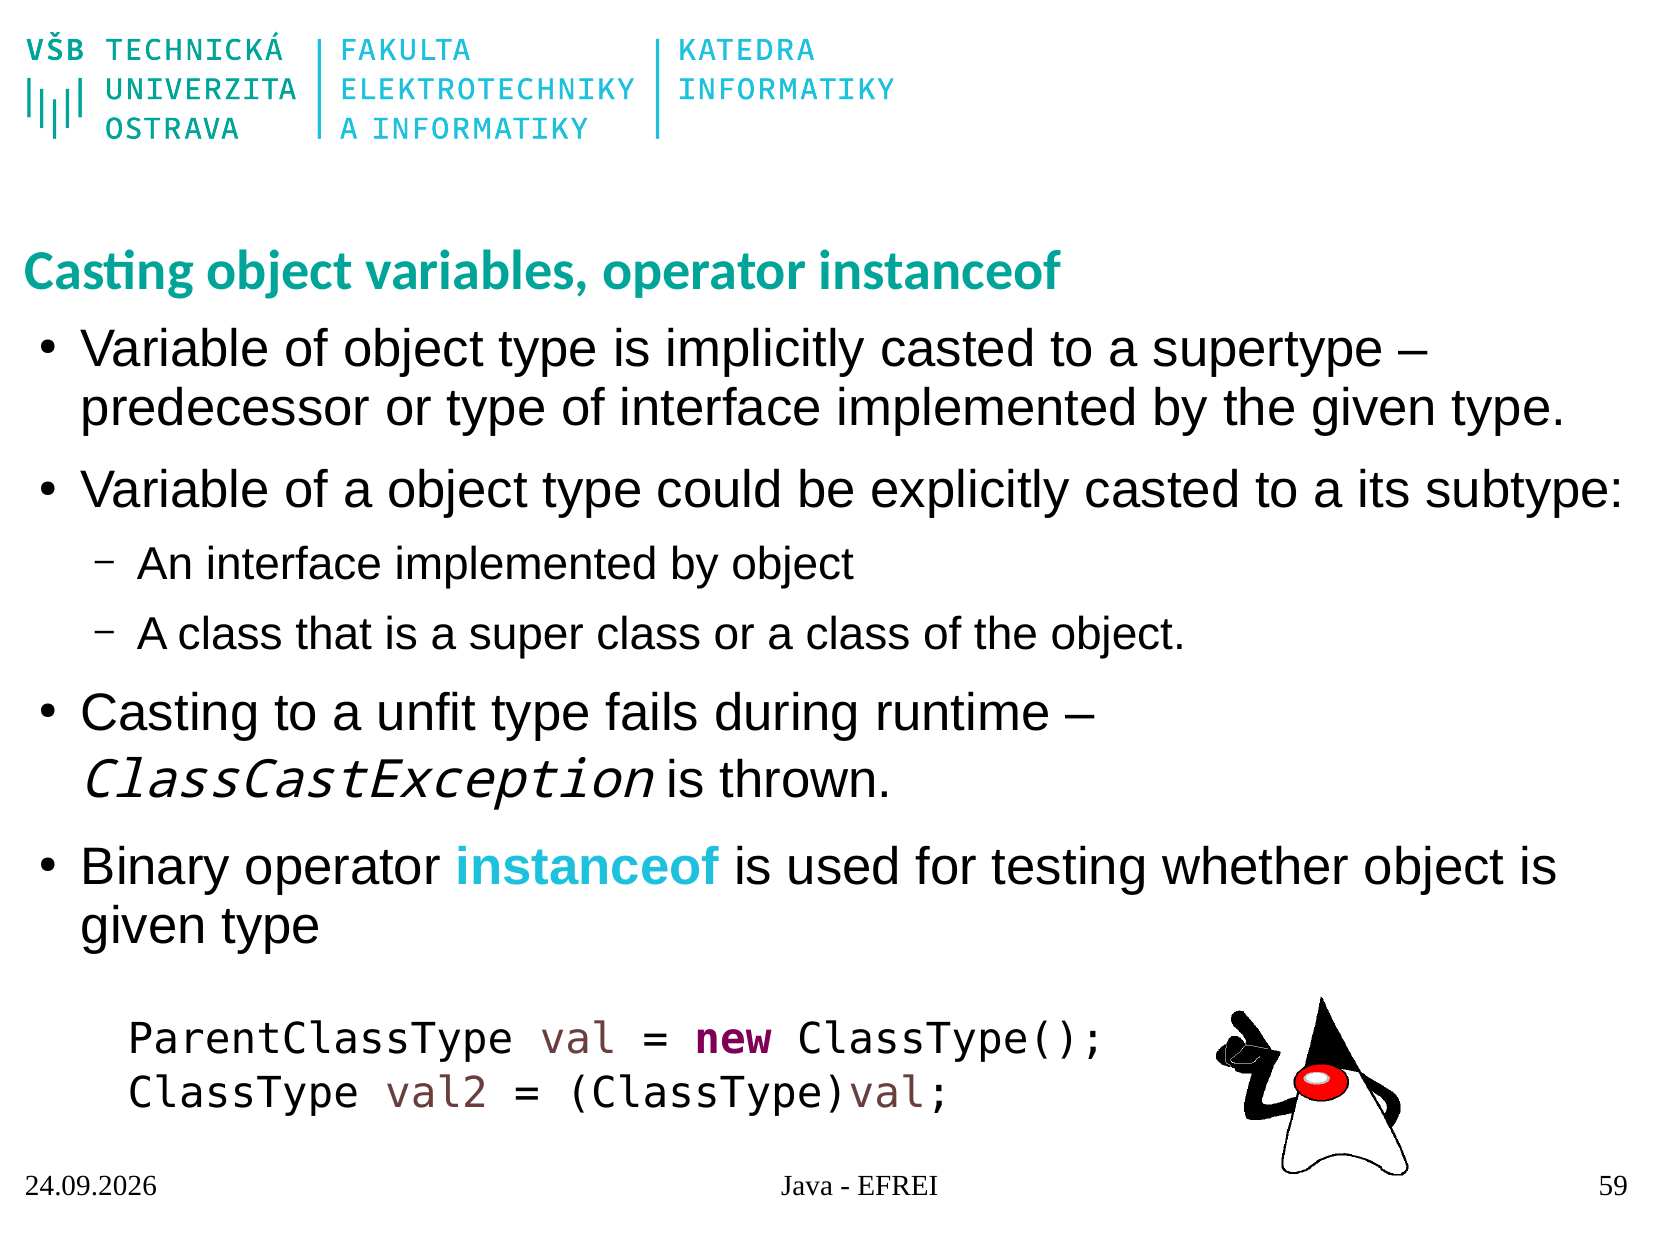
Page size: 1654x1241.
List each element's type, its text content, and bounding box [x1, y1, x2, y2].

title Casting object variables, operator instanceof [24, 169, 1629, 300]
picture [26, 31, 894, 139]
list Variable of object type is implicitly casted to a supertype – predecessor or type of interface implemented by the given type. Variable of a object type could be explicitly casted to a its subtype: An interface implemented by object A class that is a super class or a class of the object. Casting to a unfit type fails during runtime – ClassCastException is thrown. Binary operator instanceof is used for testing whether object is given type ParentClassType val = new ClassType(); ClassType val2 = (ClassType)val; [24, 318, 1629, 1146]
picture [1192, 981, 1430, 1186]
